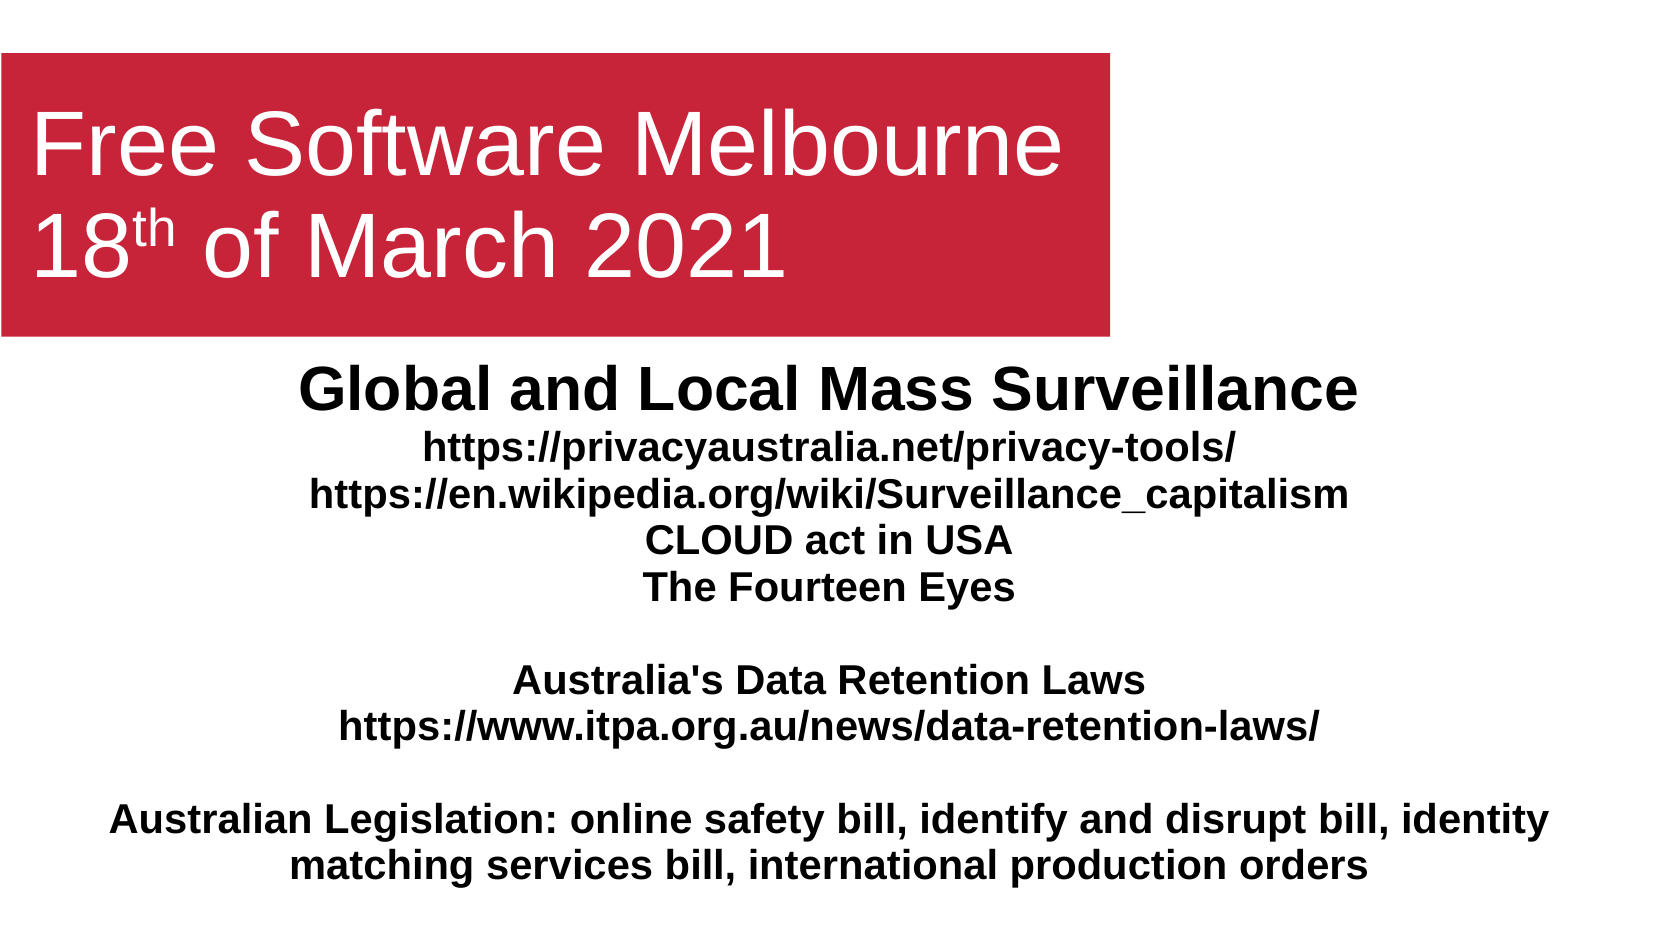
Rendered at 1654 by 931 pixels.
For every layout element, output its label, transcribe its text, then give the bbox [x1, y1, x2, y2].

title Free Software Melbourne 18th of March 2021 [1, 53, 1111, 337]
subtitle Global and Local Mass Surveillance https://privacyaustralia.net/privacy-tools/ https://en.wikipedia.org/wiki/Surveillance_capitalism CLOUD act in USA The Fourteen Eyes Australia's Data Retention Laws https://www.itpa.org.au/news/data-retention-laws/ Australian Legislation: online safety bill, identify and disrupt bill, identity matching services bill, international production orders [23, 354, 1635, 931]
